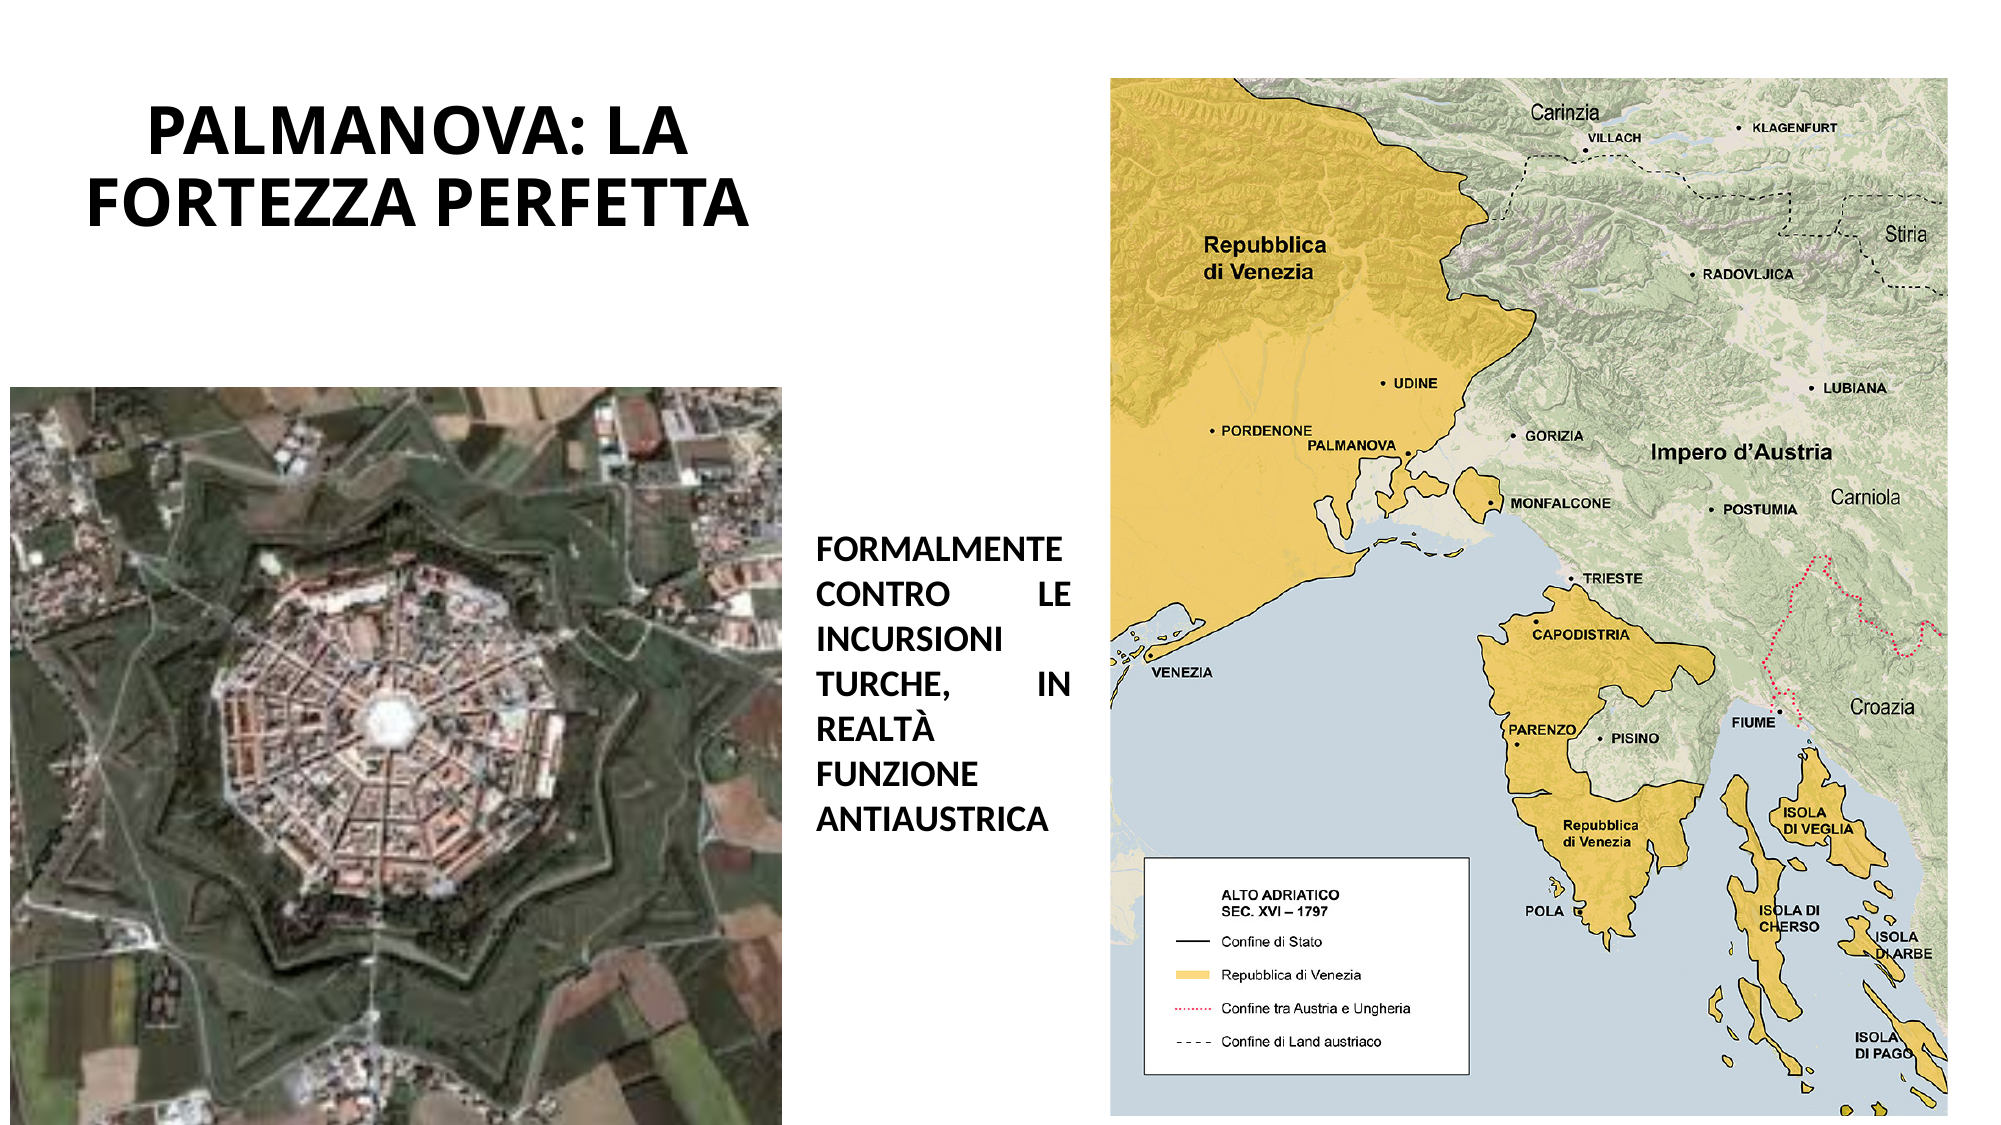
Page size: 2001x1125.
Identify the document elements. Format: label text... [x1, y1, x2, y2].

picture [1110, 78, 1948, 1116]
title PALMANOVA: LA FORTEZZA PERFETTA [52, 59, 782, 278]
text_box FORMALMENTE CONTRO LE INCURSIONI TURCHE, IN REALTÀ FUNZIONE ANTIAUSTRICA [800, 516, 1088, 851]
picture [10, 387, 782, 1125]
